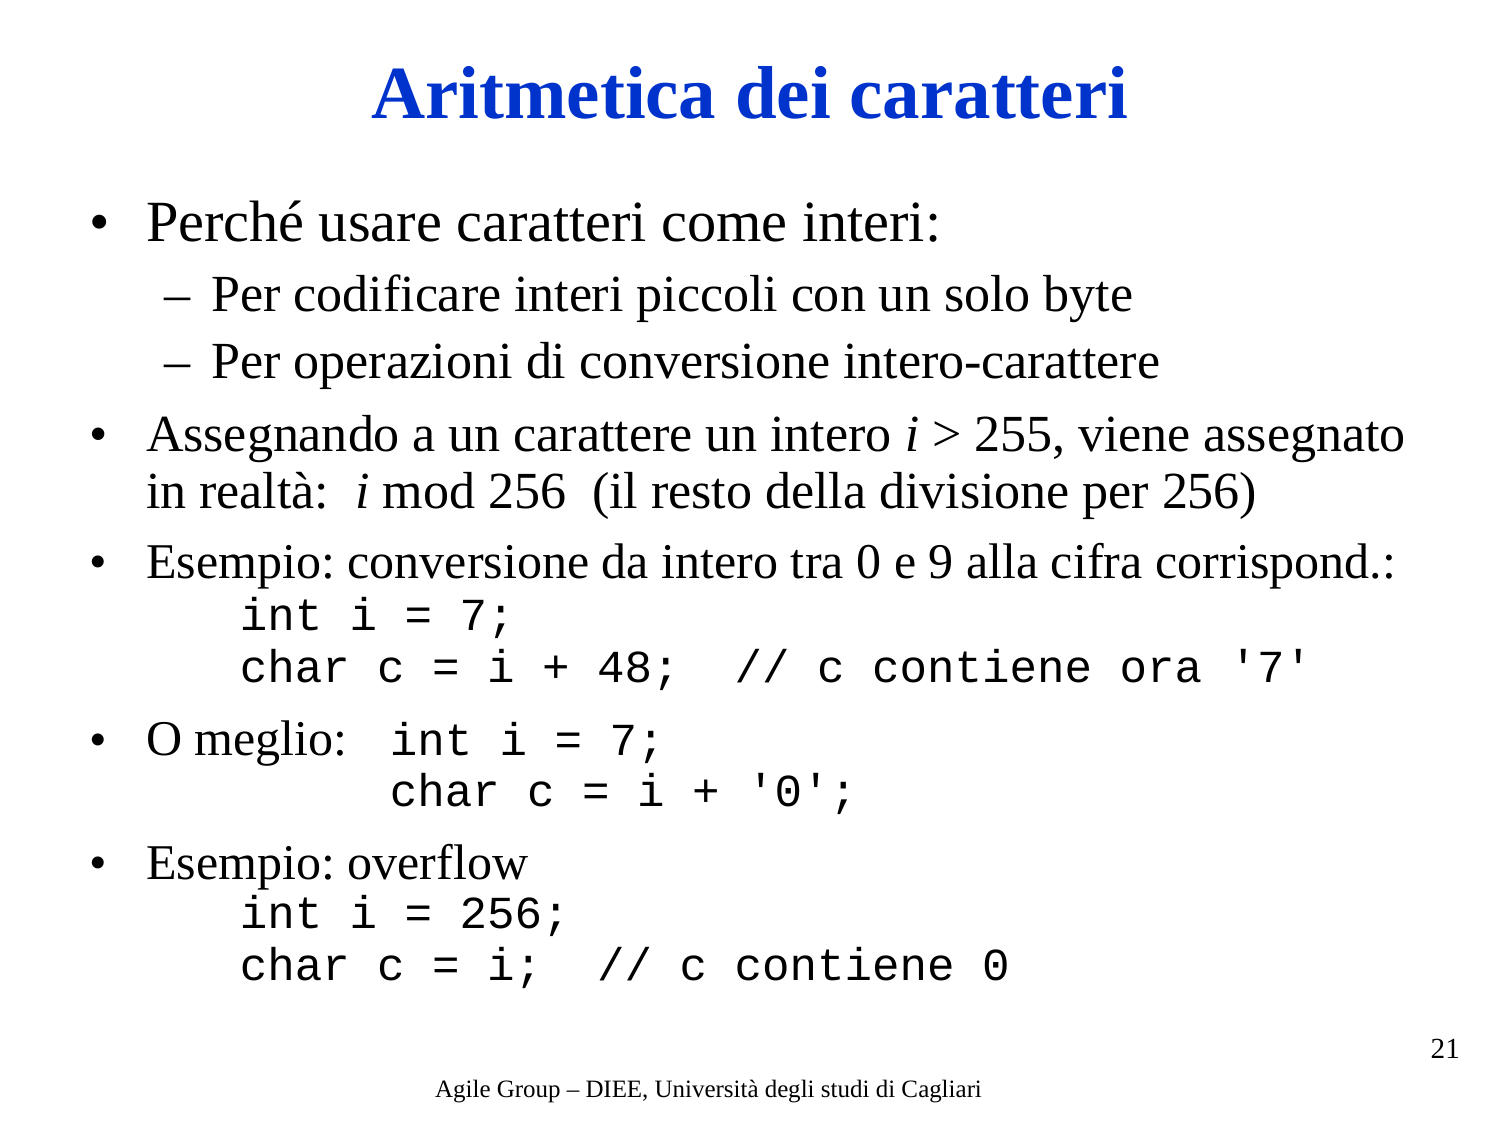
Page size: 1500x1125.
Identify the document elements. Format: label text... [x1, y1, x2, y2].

list Perché usare caratteri come interi: Per codificare interi piccoli con un solo byte Per operazioni di conversione intero-carattere Assegnando a un carattere un intero i > 255, viene assegnato in realtà: i mod 256 (il resto della divisione per 256) Esempio: conversione da intero tra 0 e 9 alla cifra corrispond.: int i = 7; char c = i + 48; // c contiene ora '7' O meglio: int i = 7; char c = i + '0'; Esempio: overflow int i = 256; char c = i; // c contiene 0 [75, 182, 1426, 1051]
title Aritmetica dei caratteri [112, 12, 1388, 175]
